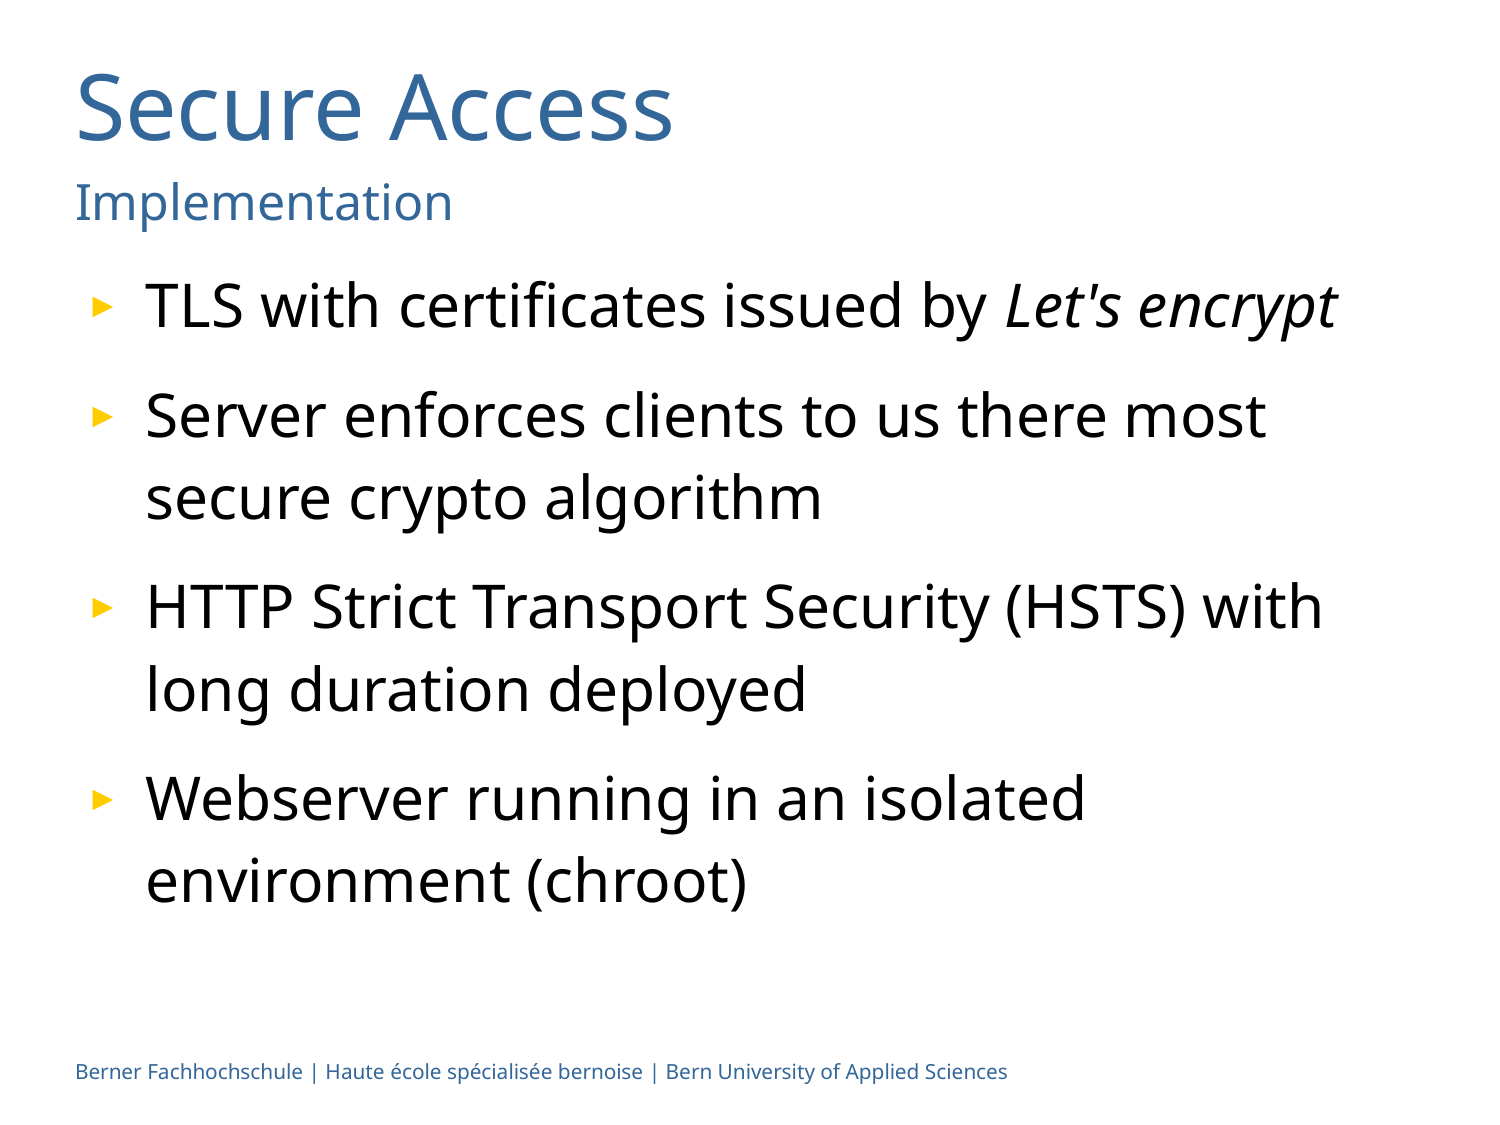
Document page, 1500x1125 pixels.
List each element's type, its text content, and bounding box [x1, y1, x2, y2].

list TLS with certificates issued by Let's encrypt Server enforces clients to us there most secure crypto algorithm HTTP Strict Transport Security (HSTS) with long duration deployed Webserver running in an isolated environment (chroot) [75, 263, 1425, 1006]
title Secure Access Implementation [75, 29, 1425, 248]
